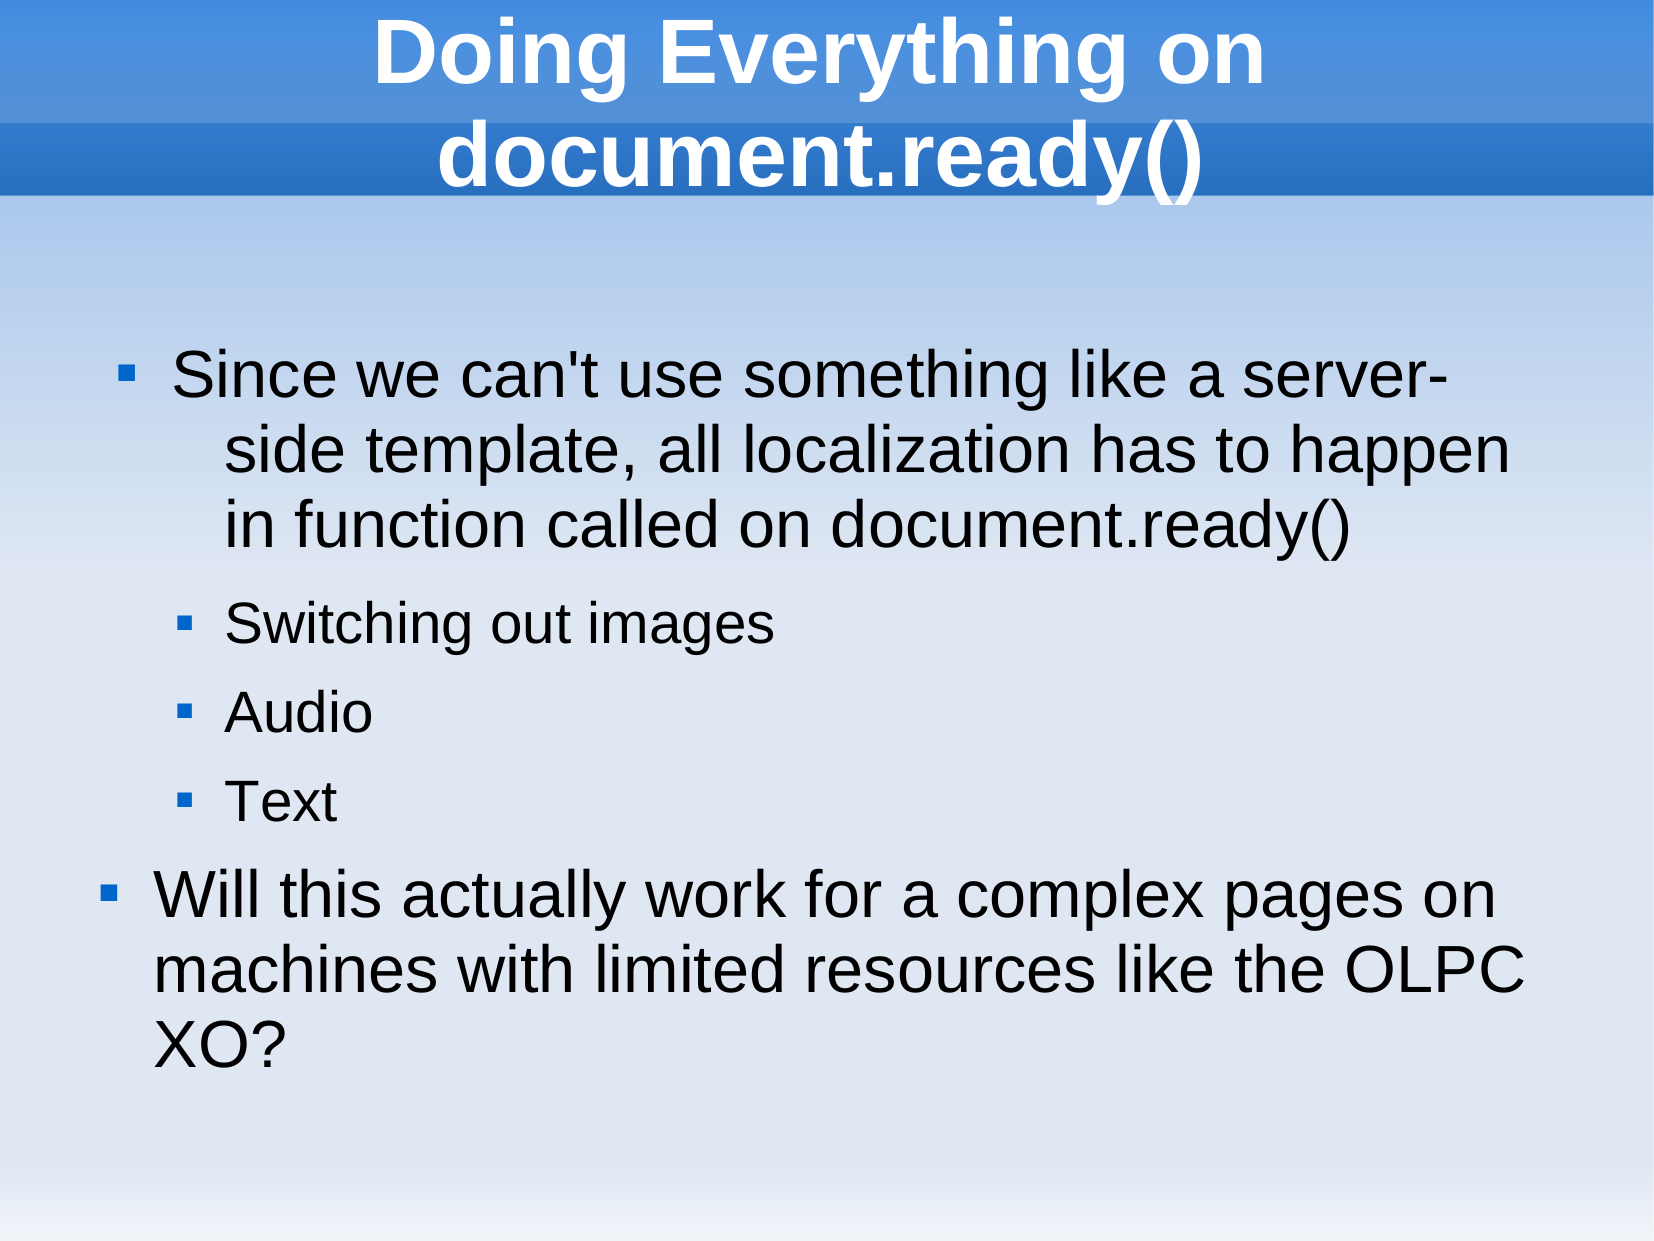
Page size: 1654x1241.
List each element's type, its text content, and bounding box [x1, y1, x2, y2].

list Since we can't use something like a server-side template, all localization has to happen in function called on document.ready() Switching out images Audio Text Will this actually work for a complex pages on machines with limited resources like the OLPC XO? [82, 337, 1571, 1241]
title Doing Everything on document.ready() [76, 0, 1565, 208]
picture [0, 0, 1654, 1241]
